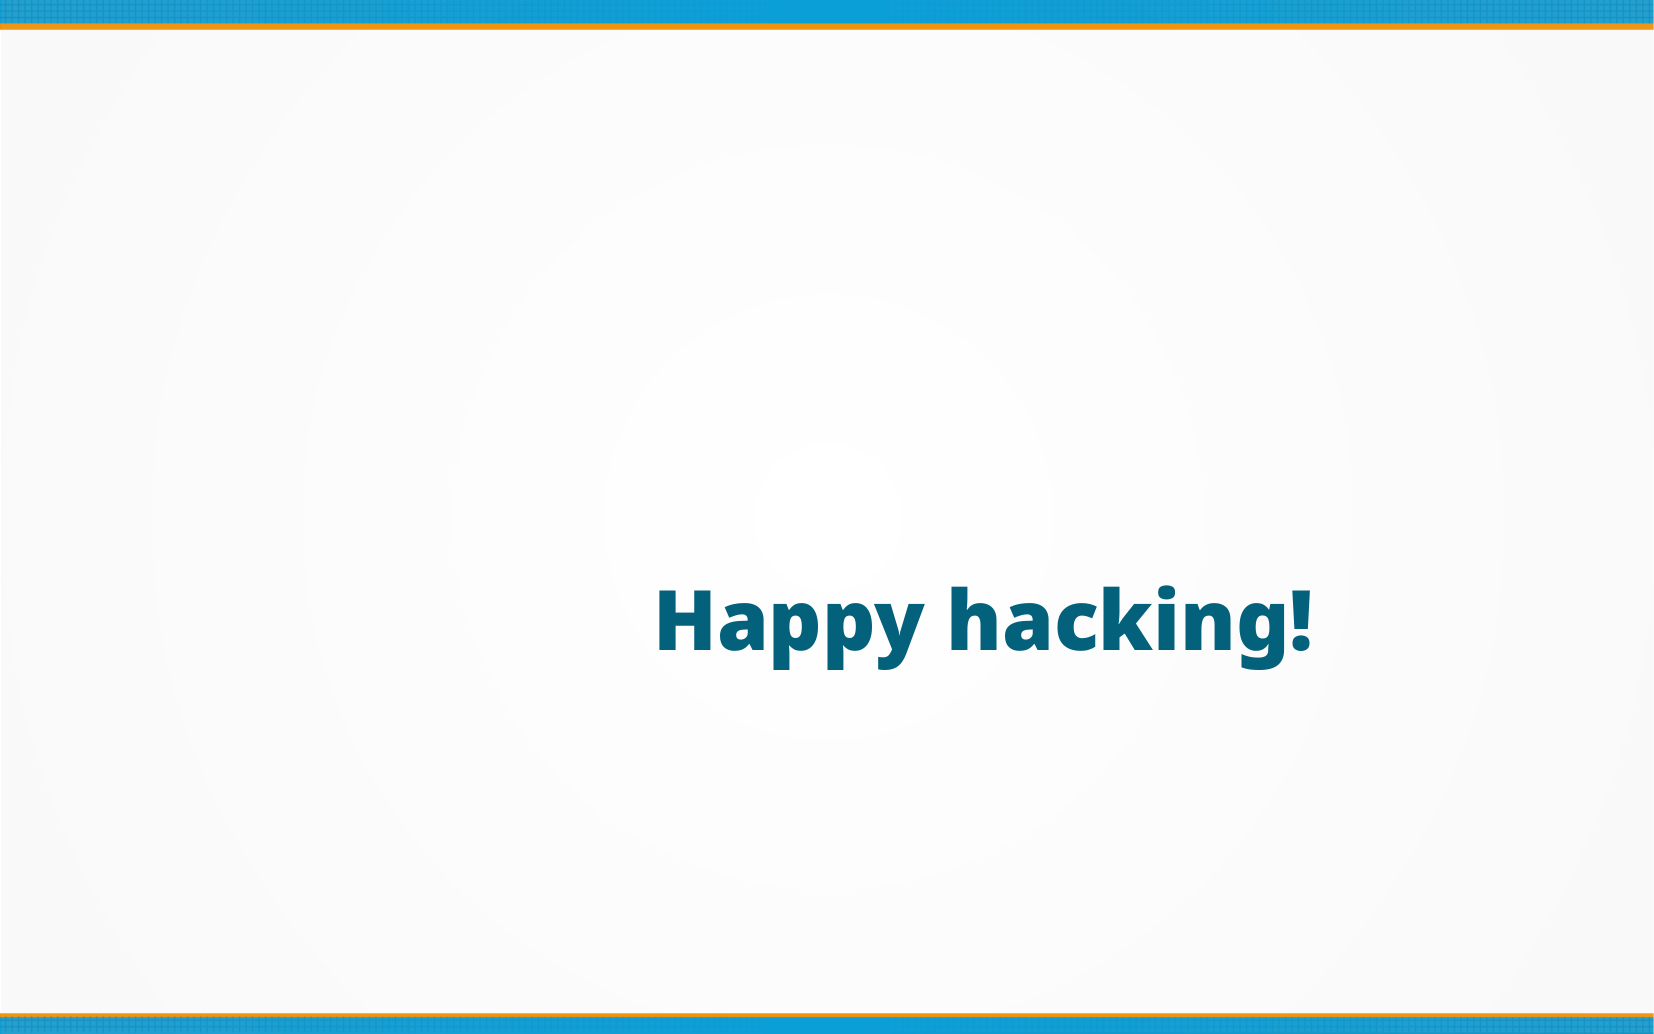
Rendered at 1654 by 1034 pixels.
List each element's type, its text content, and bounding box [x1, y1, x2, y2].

subtitle Happy hacking! [98, 138, 1654, 1034]
picture [0, 0, 1654, 1034]
